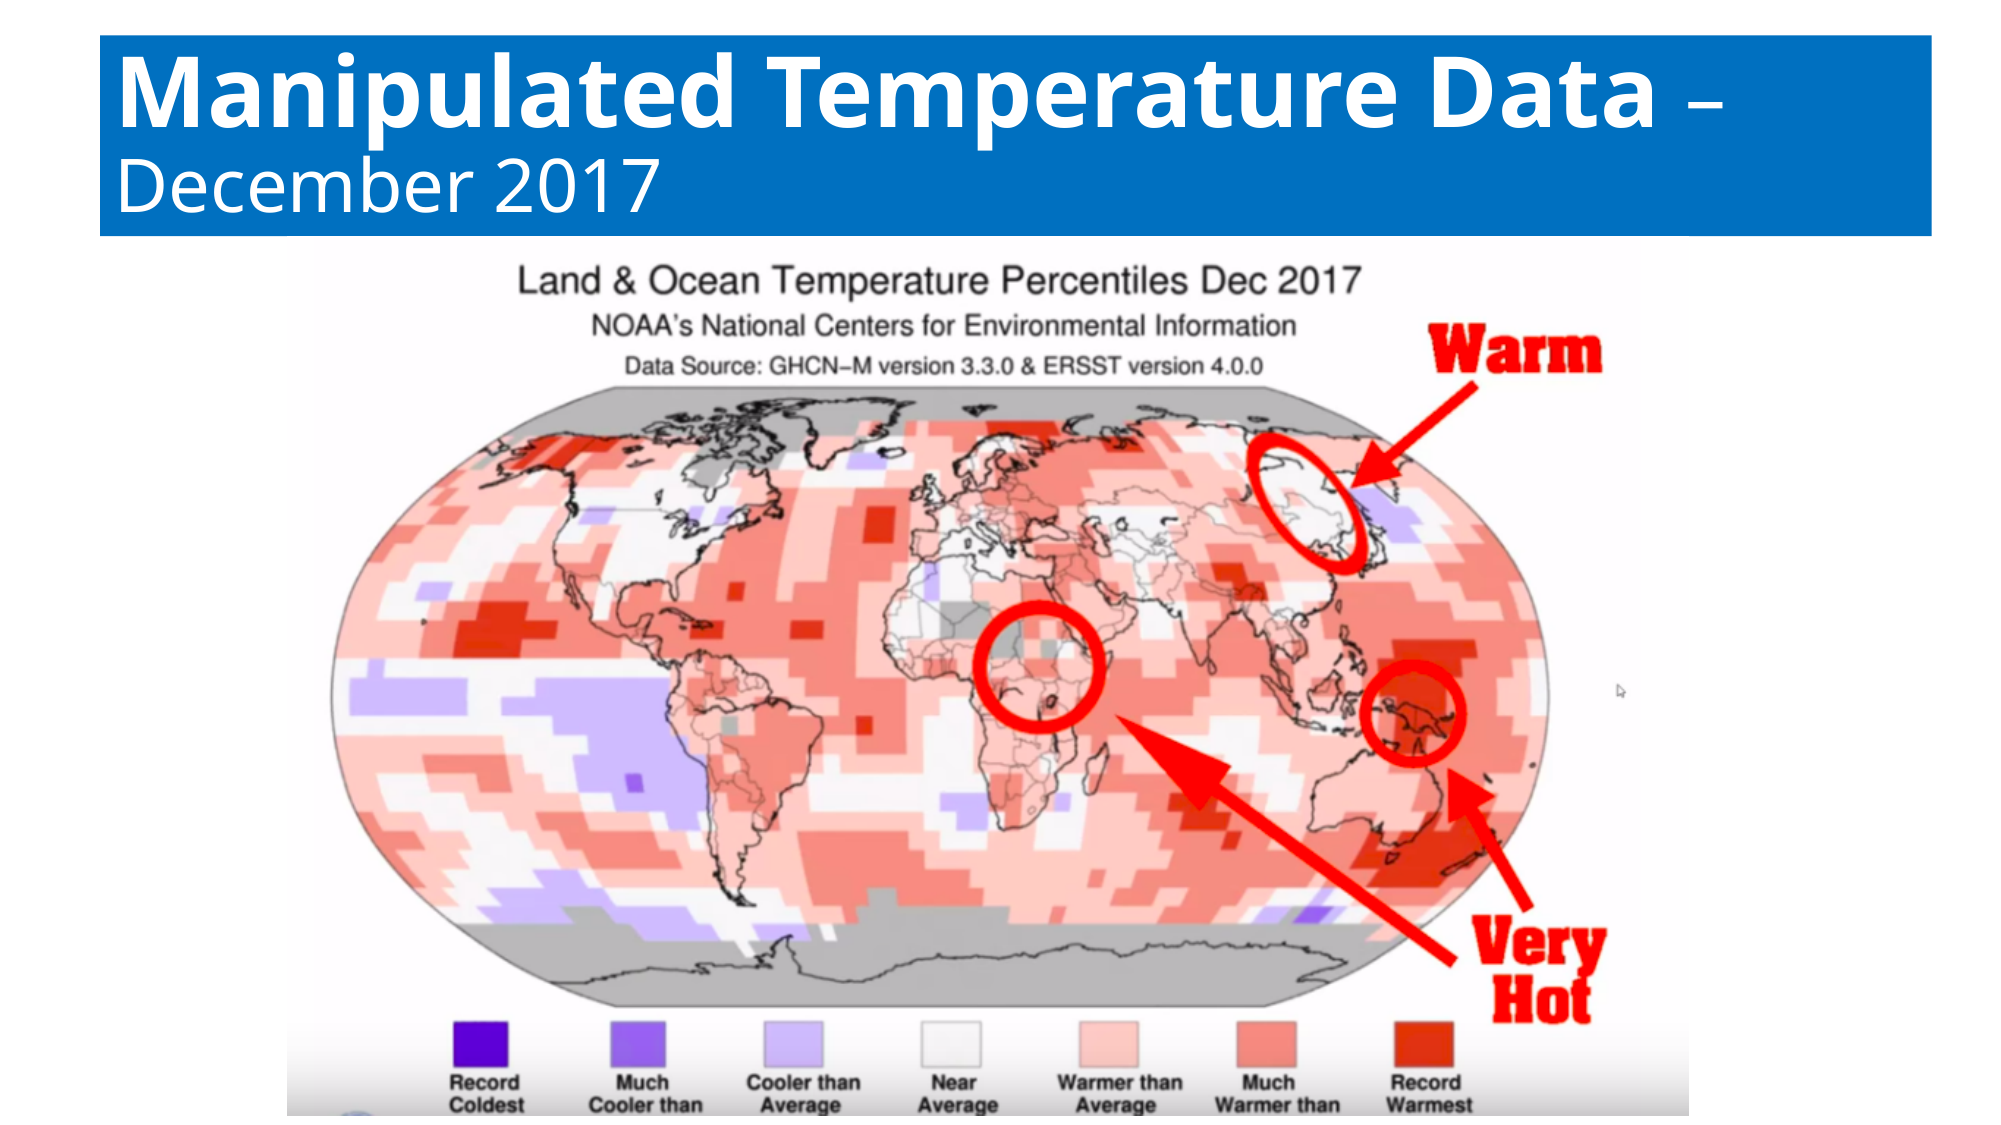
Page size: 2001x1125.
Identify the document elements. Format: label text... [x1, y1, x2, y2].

picture [287, 236, 1689, 1116]
text_box Manipulated Temperature Data – December 2017 [100, 35, 1932, 237]
